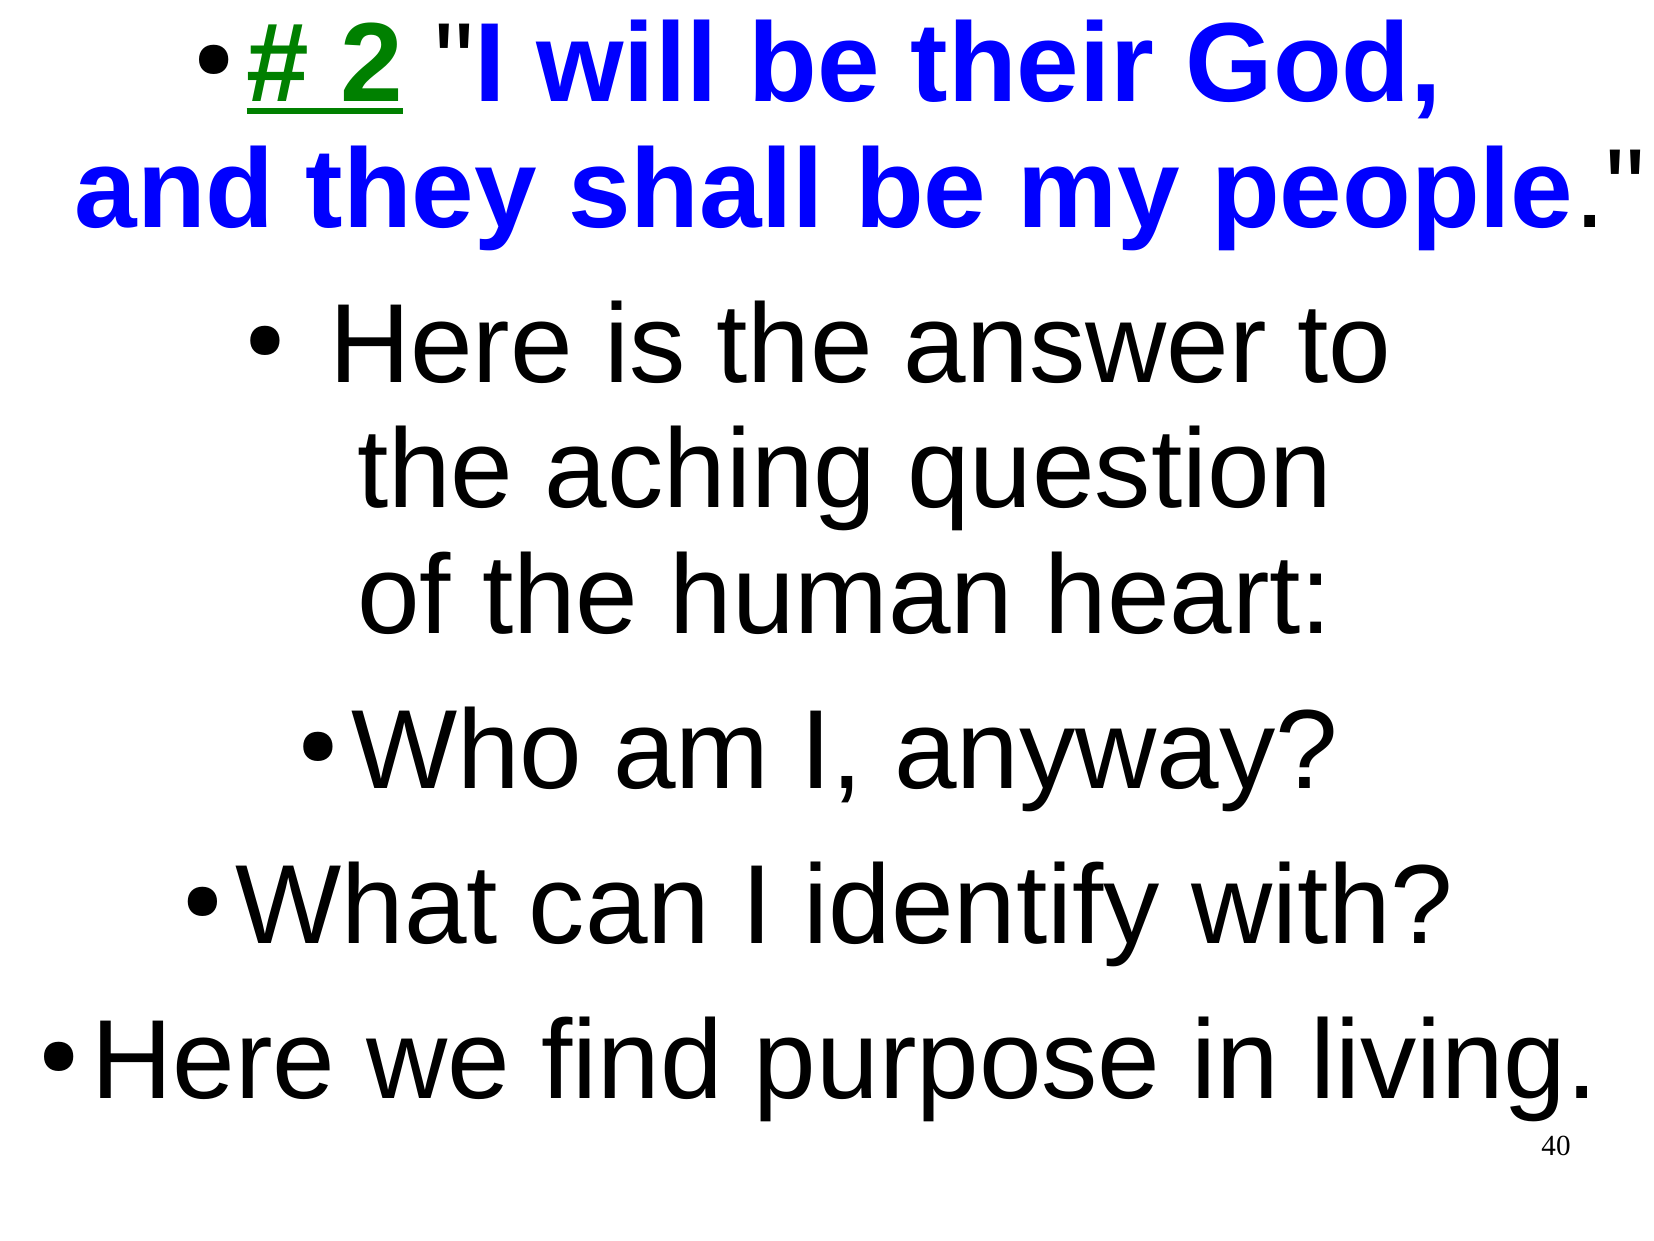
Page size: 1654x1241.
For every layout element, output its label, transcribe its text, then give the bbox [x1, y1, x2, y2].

list # 2 "I will be their God, and they shall be my people." Here is the answer to the aching question of the human heart: Who am I, anyway? What can I identify with? Here we find purpose in living. [0, 0, 1651, 1238]
